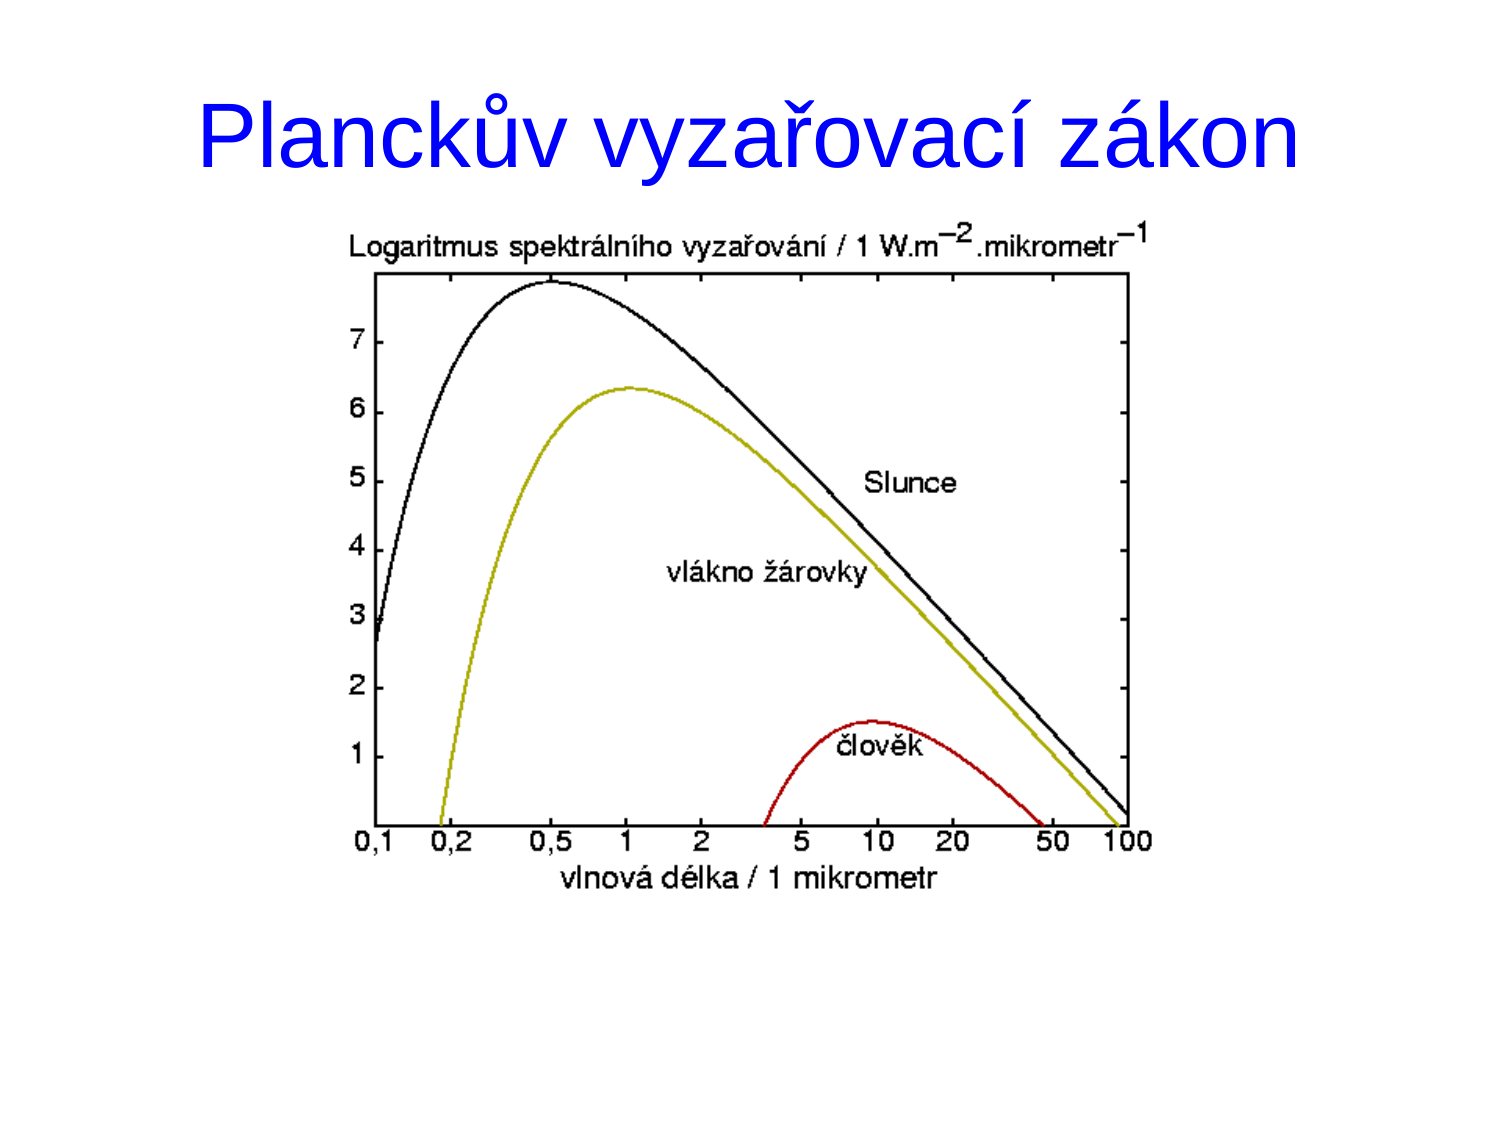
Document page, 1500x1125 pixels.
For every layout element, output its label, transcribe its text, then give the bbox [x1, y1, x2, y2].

title Planckův vyzařovací zákon [75, 21, 1425, 257]
picture [332, 257, 1166, 906]
